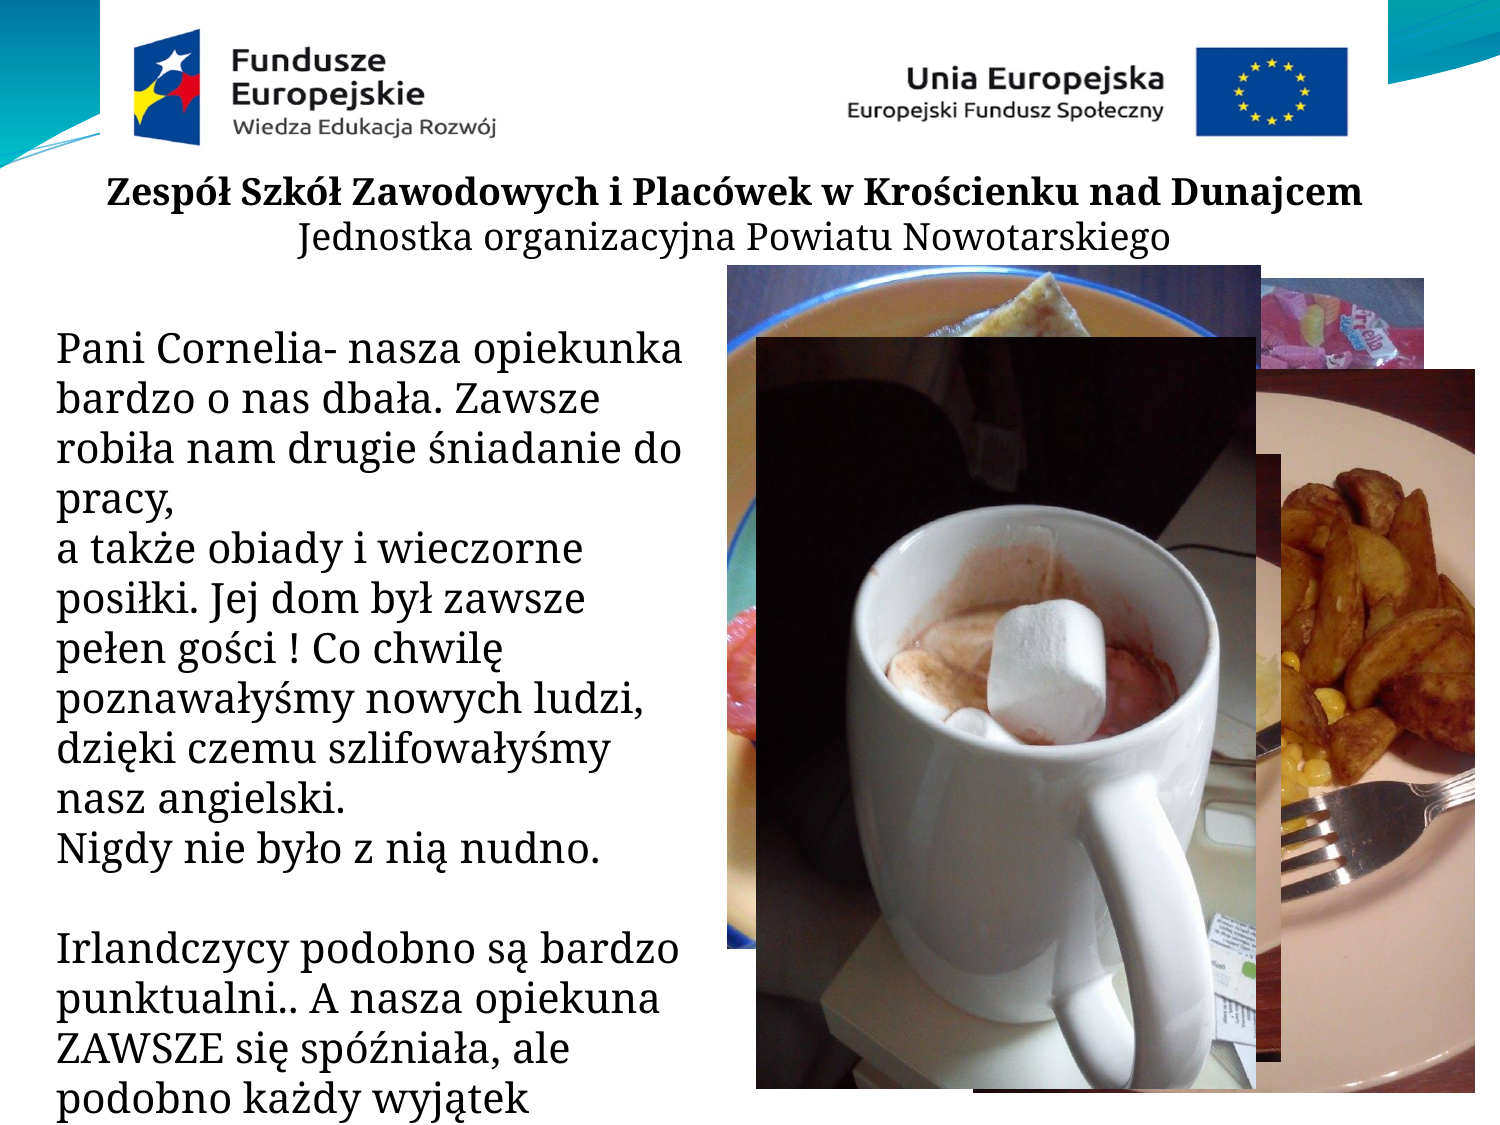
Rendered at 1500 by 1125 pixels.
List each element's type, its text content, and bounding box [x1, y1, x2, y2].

picture [727, 265, 1475, 1093]
text_box Pani Cornelia- nasza opiekunka bardzo o nas dbała. Zawsze robiła nam drugie śniadanie do pracy, a także obiady i wieczorne posiłki. Jej dom był zawsze pełen gości ! Co chwilę poznawałyśmy nowych ludzi, dzięki czemu szlifowałyśmy nasz angielski. Nigdy nie było z nią nudno. Irlandczycy podobno są bardzo punktualni.. A nasza opiekuna ZAWSZE się spóźniała, ale podobno każdy wyjątek potwierdza regułę. [41, 314, 715, 1125]
text_box Zespół Szkół Zawodowych i Placówek w Krościenku nad Dunajcem Jednostka organizacyjna Powiatu Nowotarskiego [88, 160, 1382, 266]
picture [100, 0, 1388, 173]
